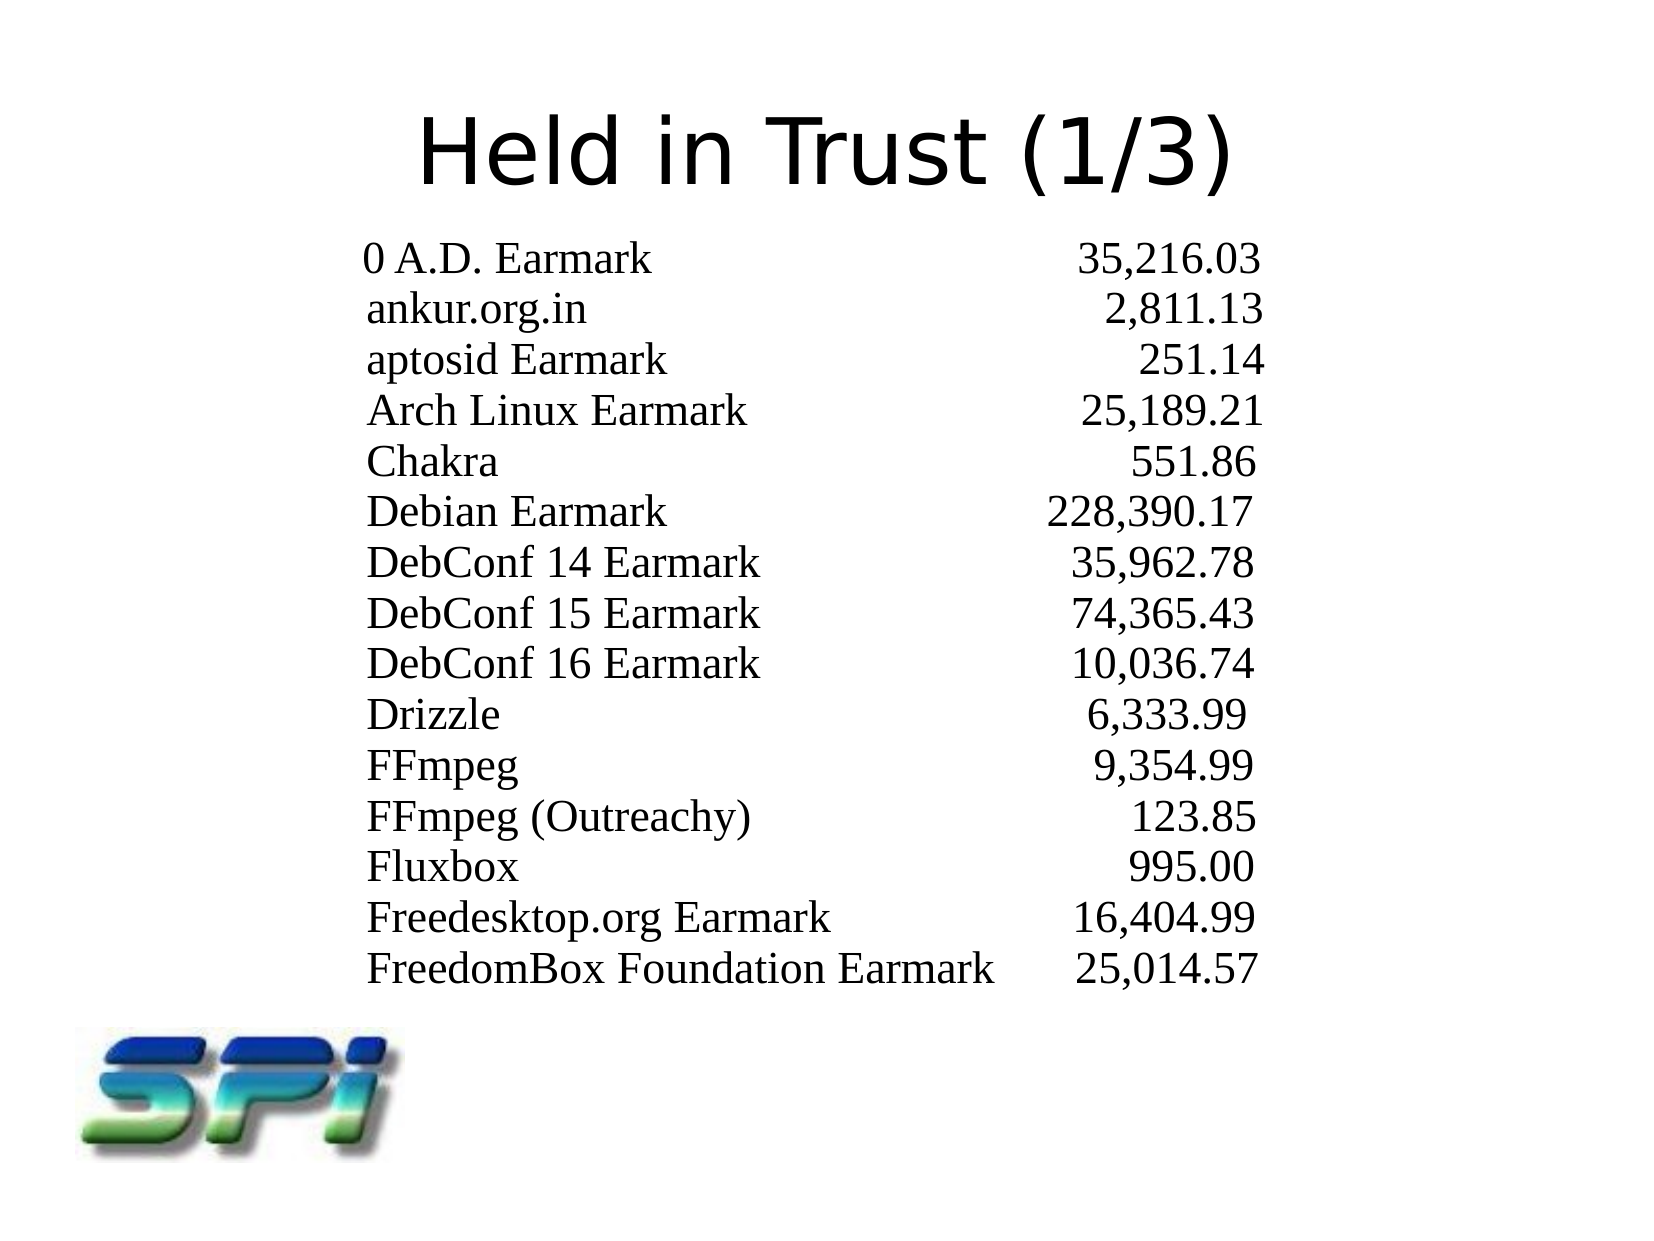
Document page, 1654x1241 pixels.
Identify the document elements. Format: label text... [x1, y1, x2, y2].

title Held in Trust (1/3) [82, 49, 1571, 257]
picture [75, 1027, 405, 1163]
text_box 0 A.D. Earmark 35,216.03 ankur.org.in 2,811.13 aptosid Earmark 251.14 Arch Linux Earmark 25,189.21 Chakra 551.86 Debian Earmark 228,390.17 DebConf 14 Earmark 35,962.78 DebConf 15 Earmark 74,365.43 DebConf 16 Earmark 10,036.74 Drizzle 6,333.99 FFmpeg 9,354.99 FFmpeg (Outreachy) 123.85 Fluxbox 995.00 Freedesktop.org Earmark 16,404.99 FreedomBox Foundation Earmark 25,014.57 [225, 225, 1613, 1126]
